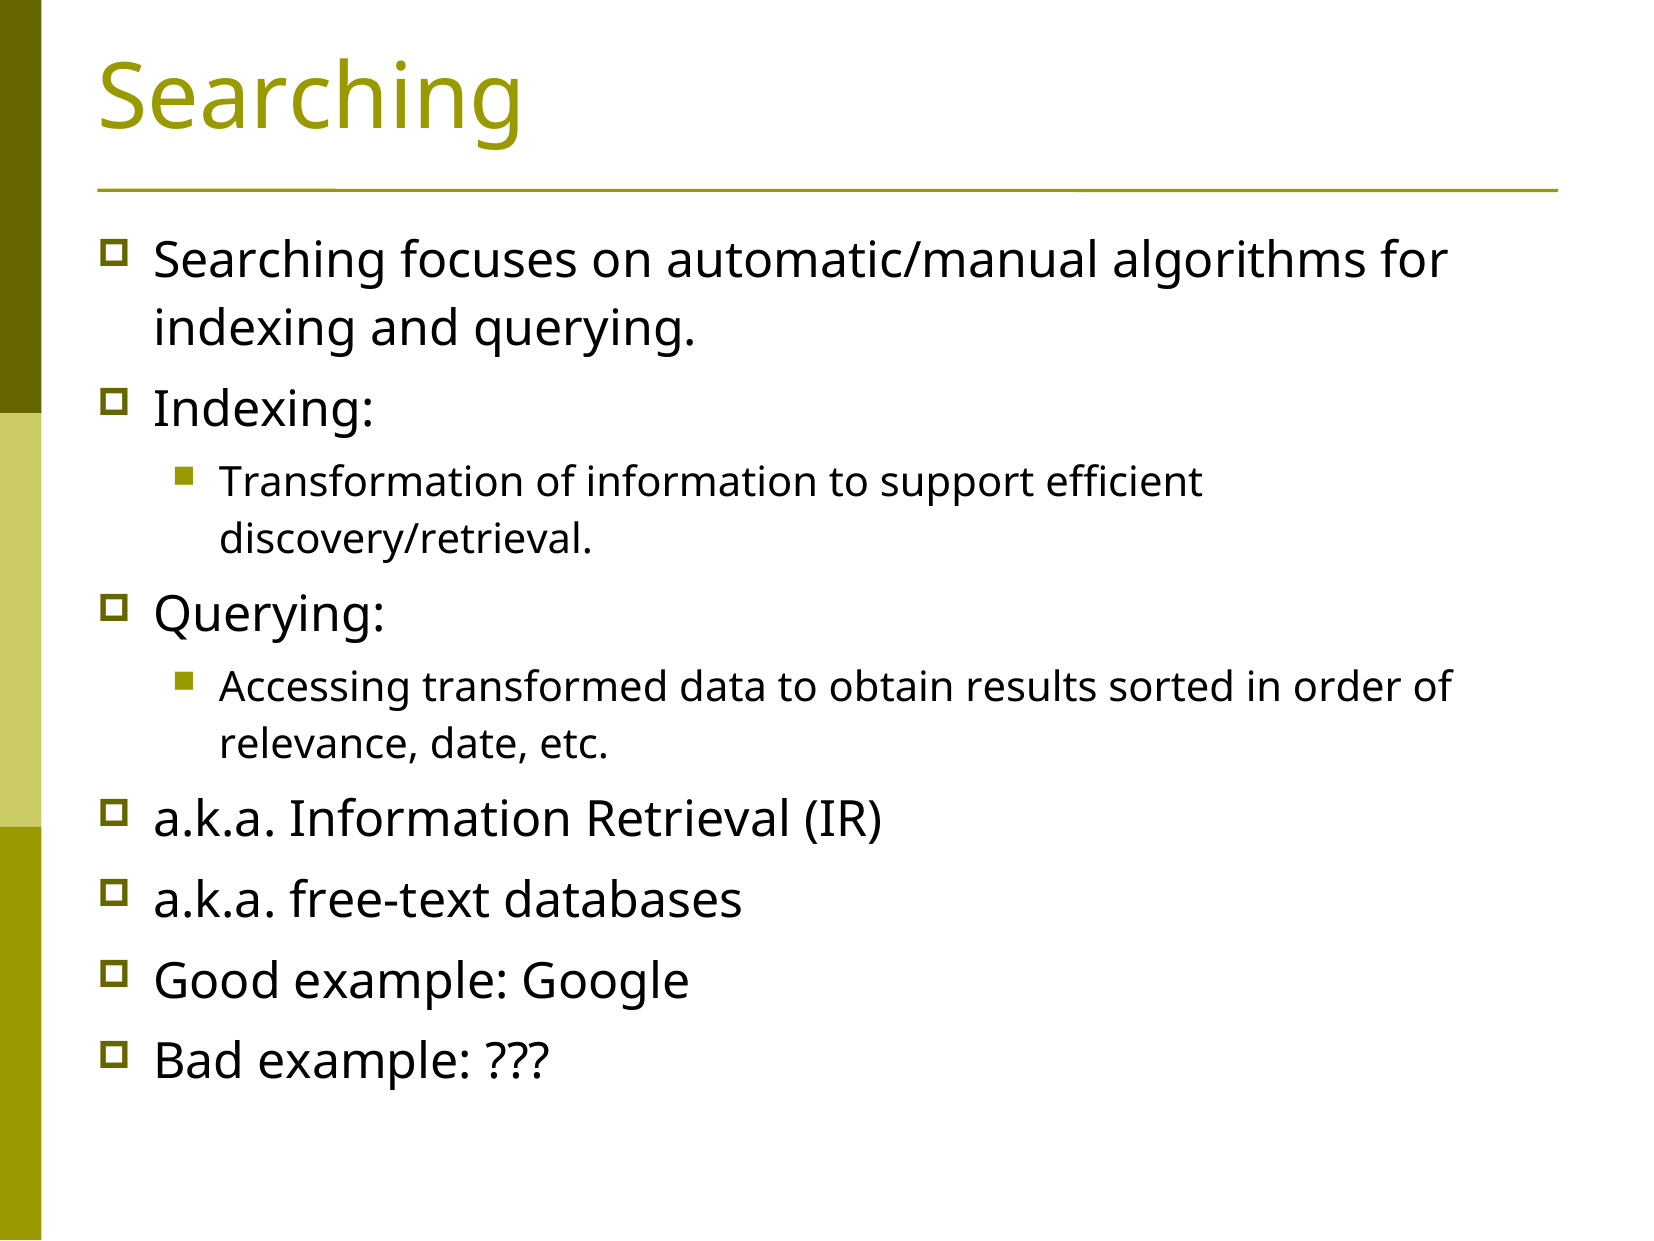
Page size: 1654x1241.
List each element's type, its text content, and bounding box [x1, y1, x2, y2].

list Searching focuses on automatic/manual algorithms for indexing and querying. Indexing: Transformation of information to support efficient discovery/retrieval. Querying: Accessing transformed data to obtain results sorted in order of relevance, date, etc. a.k.a. Information Retrieval (IR)‏ a.k.a. free-text databases Good example: Google Bad example: ??? [82, 216, 1571, 1124]
title Searching [82, 0, 1571, 164]
